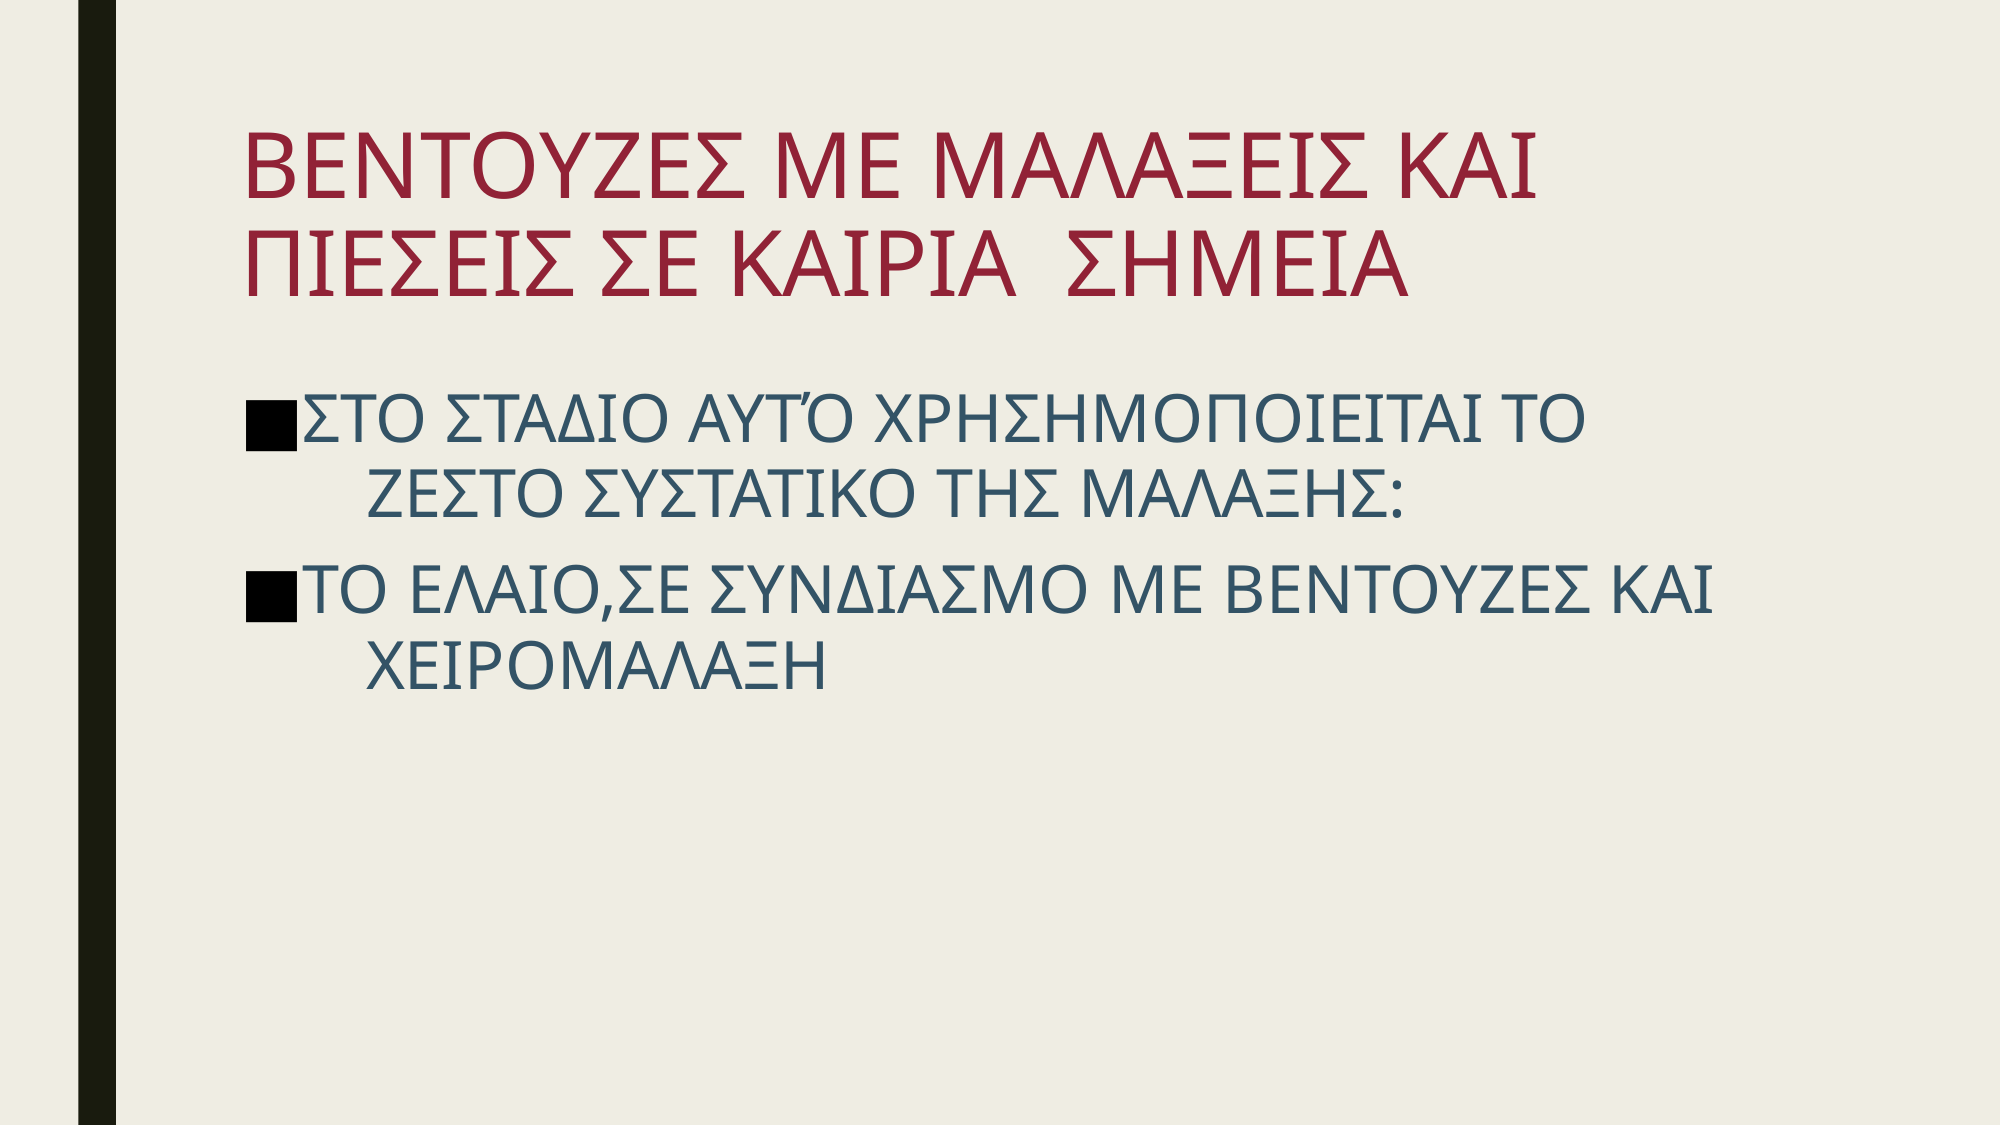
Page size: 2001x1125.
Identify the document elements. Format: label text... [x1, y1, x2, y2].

title ΒΕΝΤΟΥΖΕΣ ΜΕ ΜΑΛΑΞΕΙΣ ΚΑΙ ΠΙΕΣΕΙΣ ΣΕ ΚΑΙΡΙΑ ΣΗΜΕΙΑ [225, 112, 1801, 357]
list ΣΤΟ ΣΤΑΔΙΟ ΑΥΤΌ ΧΡΗΣΗΜΟΠΟΙΕΙΤΑΙ ΤΟ ΖΕΣΤΟ ΣΥΣΤΑΤΙΚΟ ΤΗΣ ΜΑΛΑΞΗΣ: ΤΟ ΕΛΑΙΟ,ΣΕ ΣΥΝΔΙΑΣΜΟ ΜΕ ΒΕΝΤΟΥΖΕΣ ΚΑΙ ΧΕΙΡΟΜΑΛΑΞΗ [225, 375, 1801, 769]
